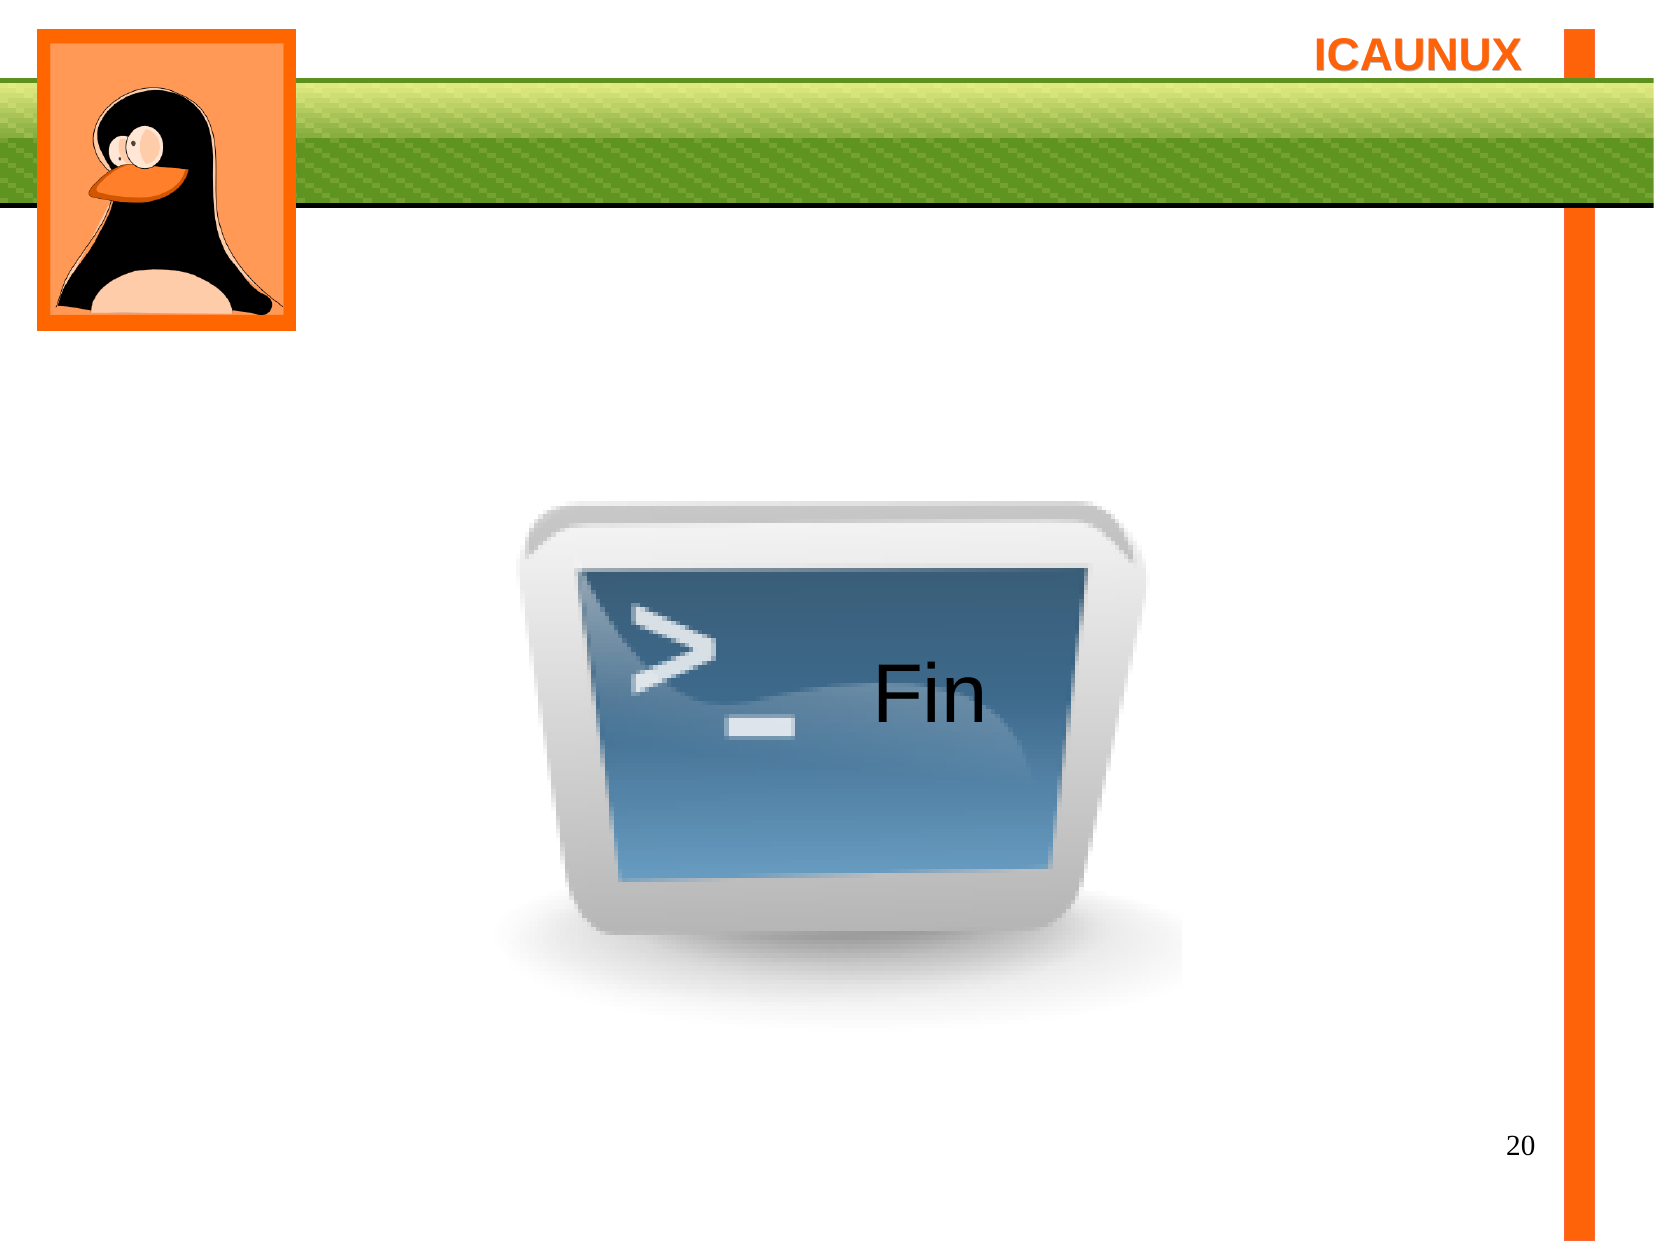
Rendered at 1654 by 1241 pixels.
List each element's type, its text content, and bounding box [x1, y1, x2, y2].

picture [0, 29, 1654, 331]
title Fin [826, 620, 1034, 769]
picture [472, 413, 1182, 1122]
